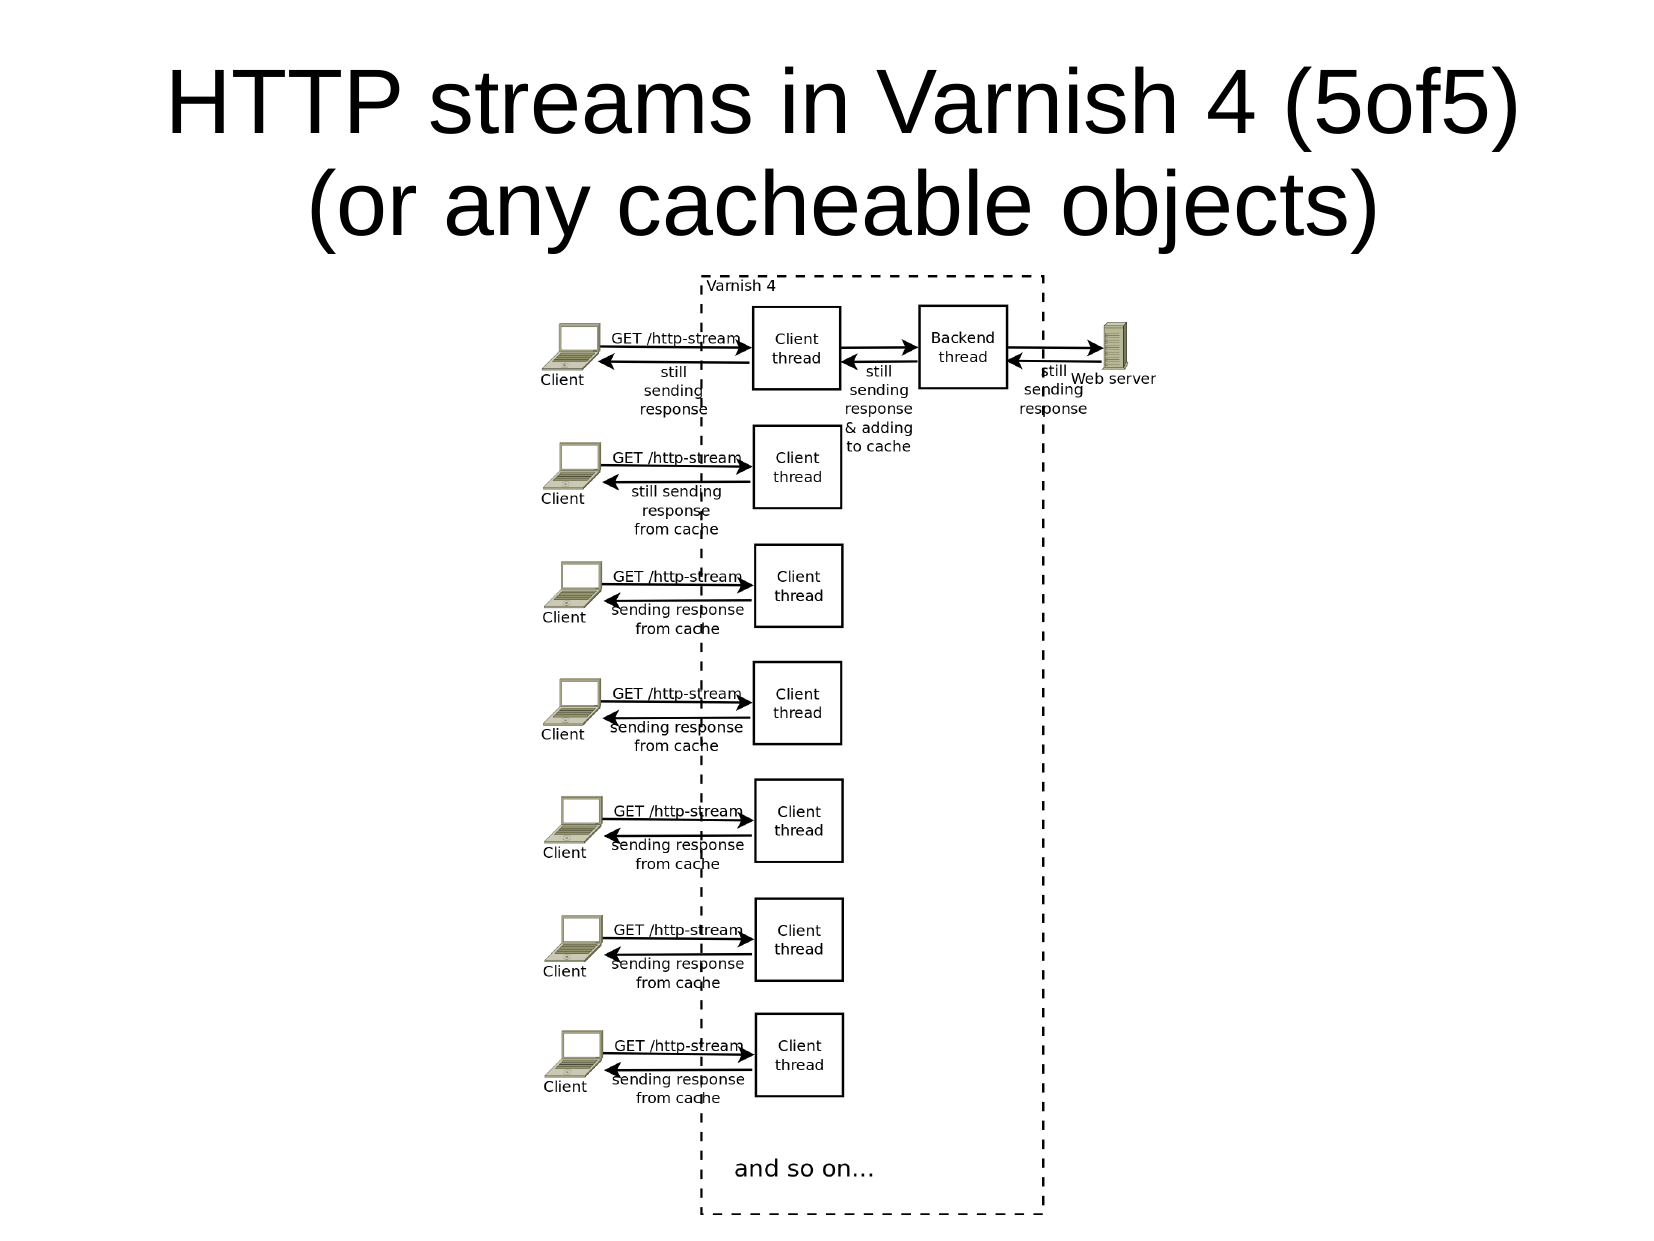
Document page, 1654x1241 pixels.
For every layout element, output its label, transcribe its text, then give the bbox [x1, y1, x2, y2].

picture [540, 275, 1156, 1216]
title HTTP streams in Varnish 4 (5of5) (or any cacheable objects) [82, 49, 1571, 257]
